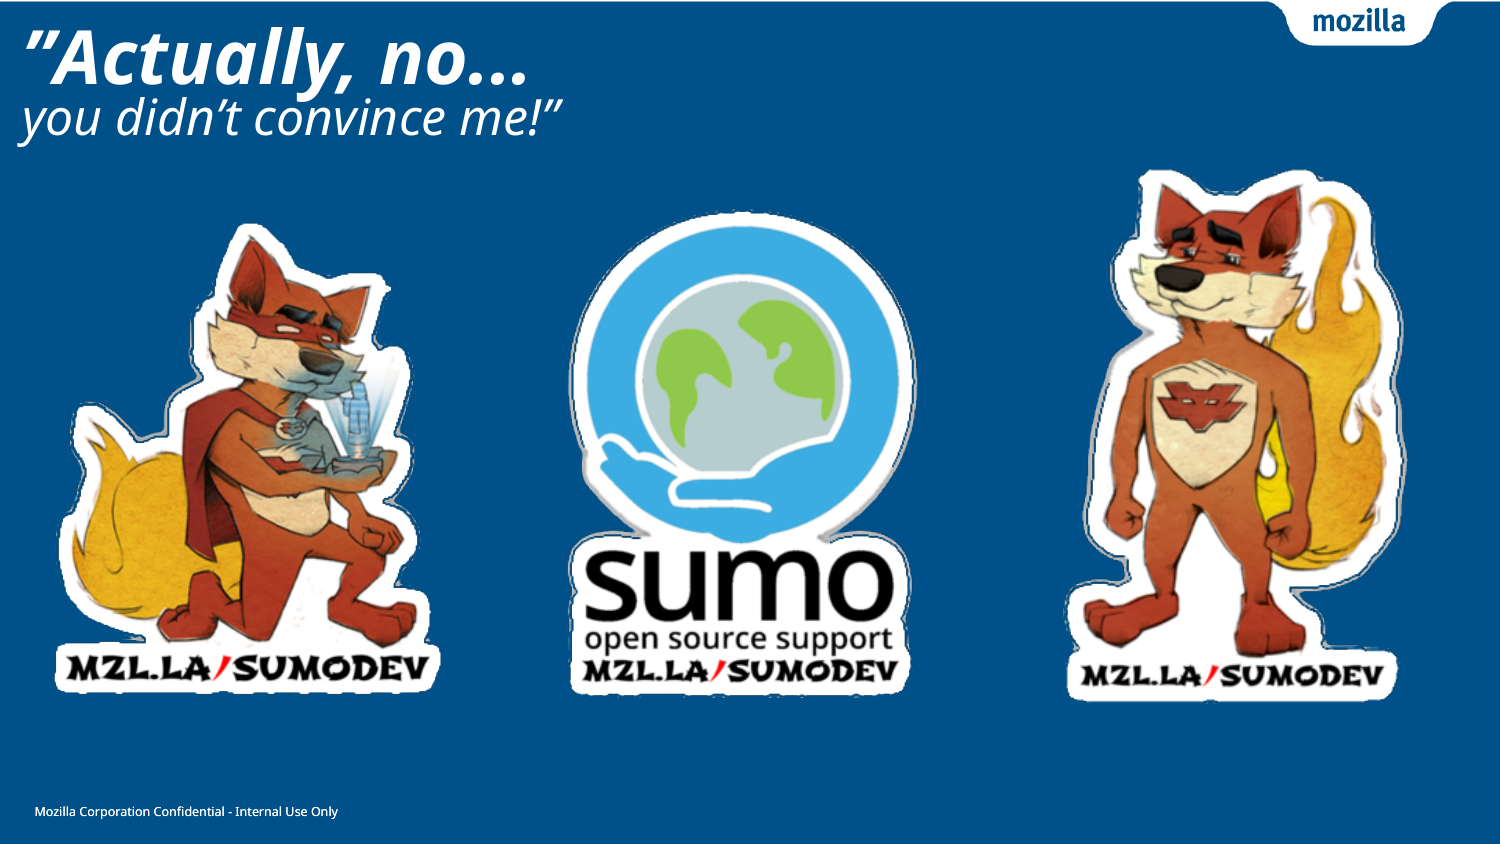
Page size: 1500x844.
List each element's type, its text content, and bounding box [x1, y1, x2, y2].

list you didn’t convince me!” [7, 70, 1489, 167]
title ”Actually, no... [7, 7, 1489, 70]
picture [0, 0, 1500, 844]
